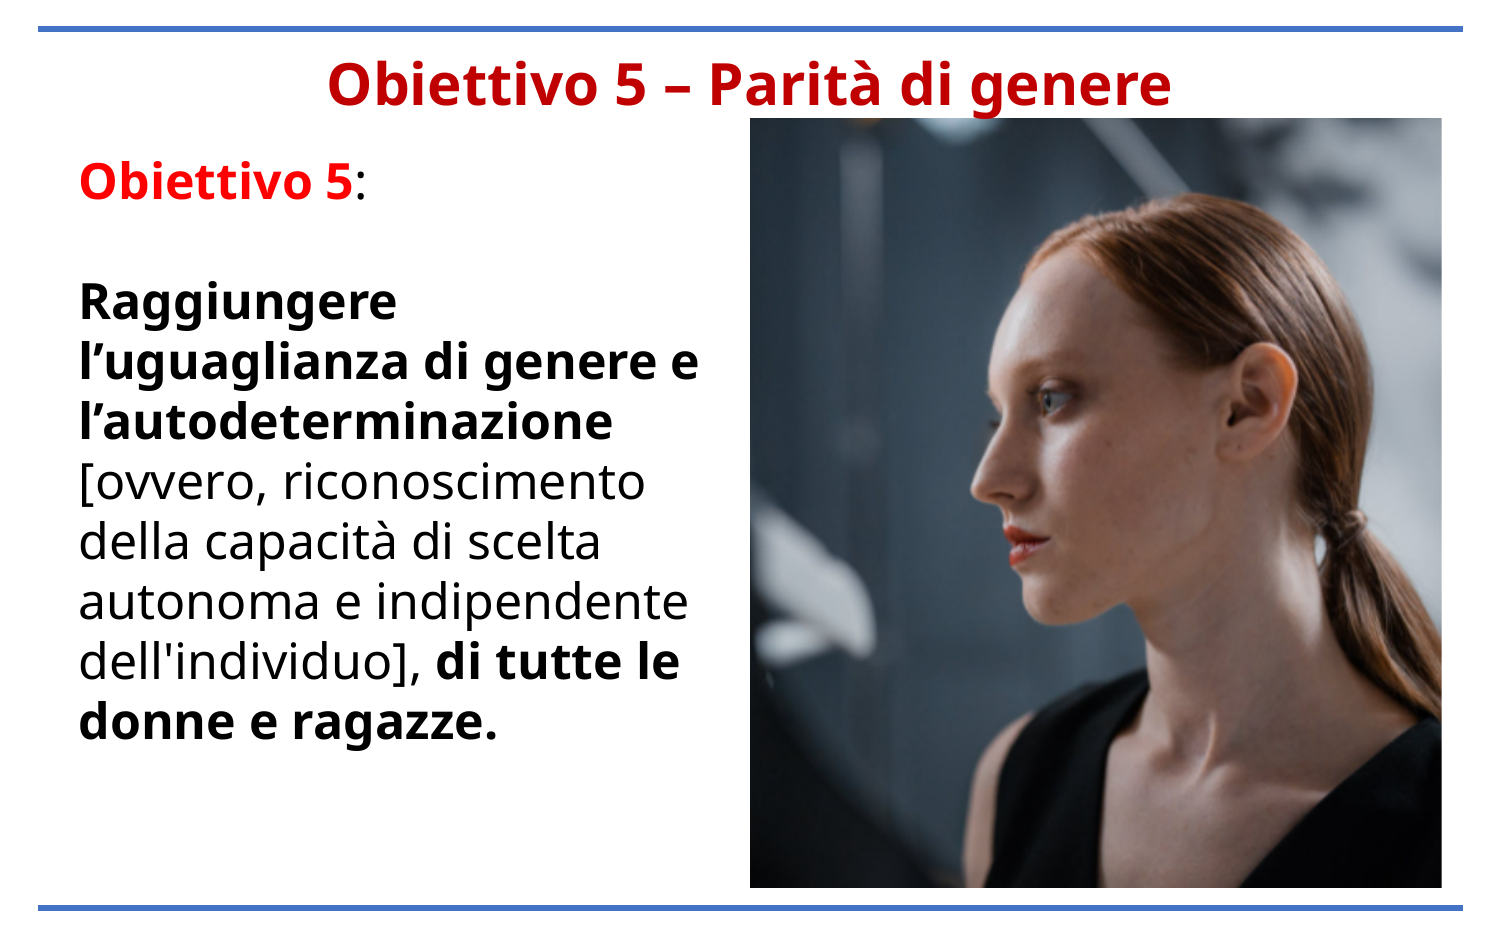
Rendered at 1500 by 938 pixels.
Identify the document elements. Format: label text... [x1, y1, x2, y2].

text_box Obiettivo 5: Raggiungere l’uguaglianza di genere e l’autodeterminazione [ovvero, riconoscimento della capacità di scelta autonoma e indipendente dell'individuo], di tutte le donne e ragazze. [63, 142, 751, 938]
picture [750, 118, 1442, 888]
title Obiettivo 5 – Parità di genere [0, 47, 1500, 104]
